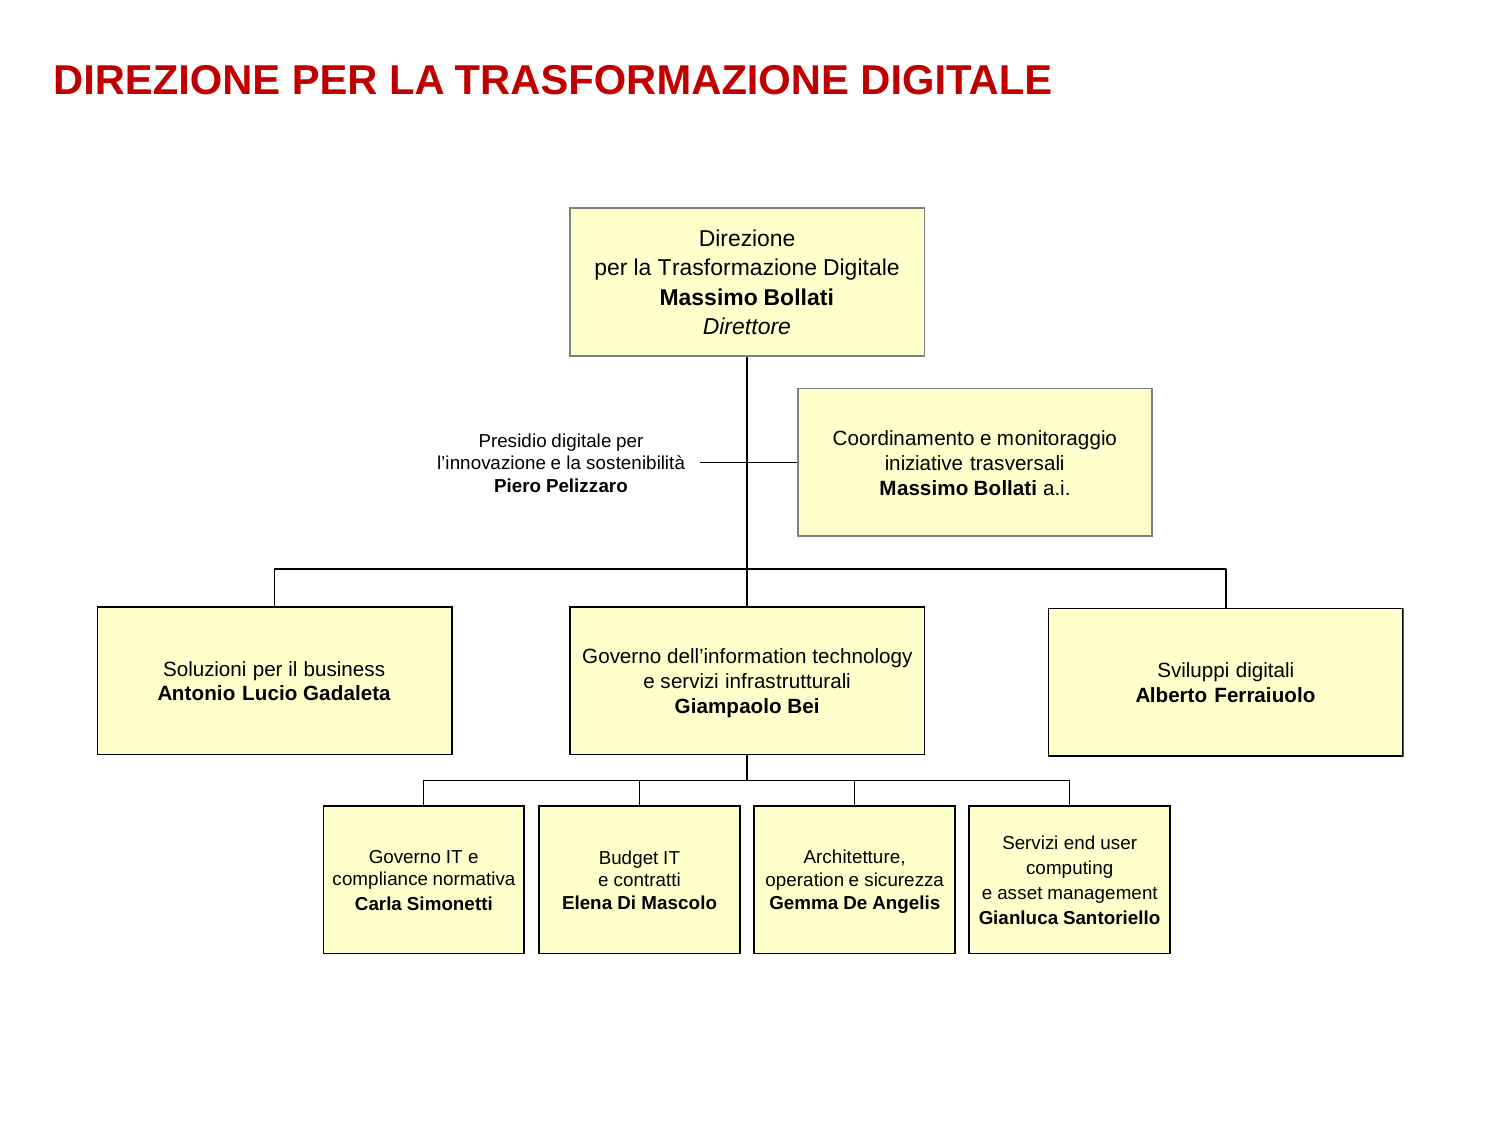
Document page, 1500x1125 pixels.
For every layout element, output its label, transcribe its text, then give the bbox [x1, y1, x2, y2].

picture [96, 207, 1404, 955]
text_box DIREZIONE PER LA TRASFORMAZIONE DIGITALE [38, 45, 1500, 128]
